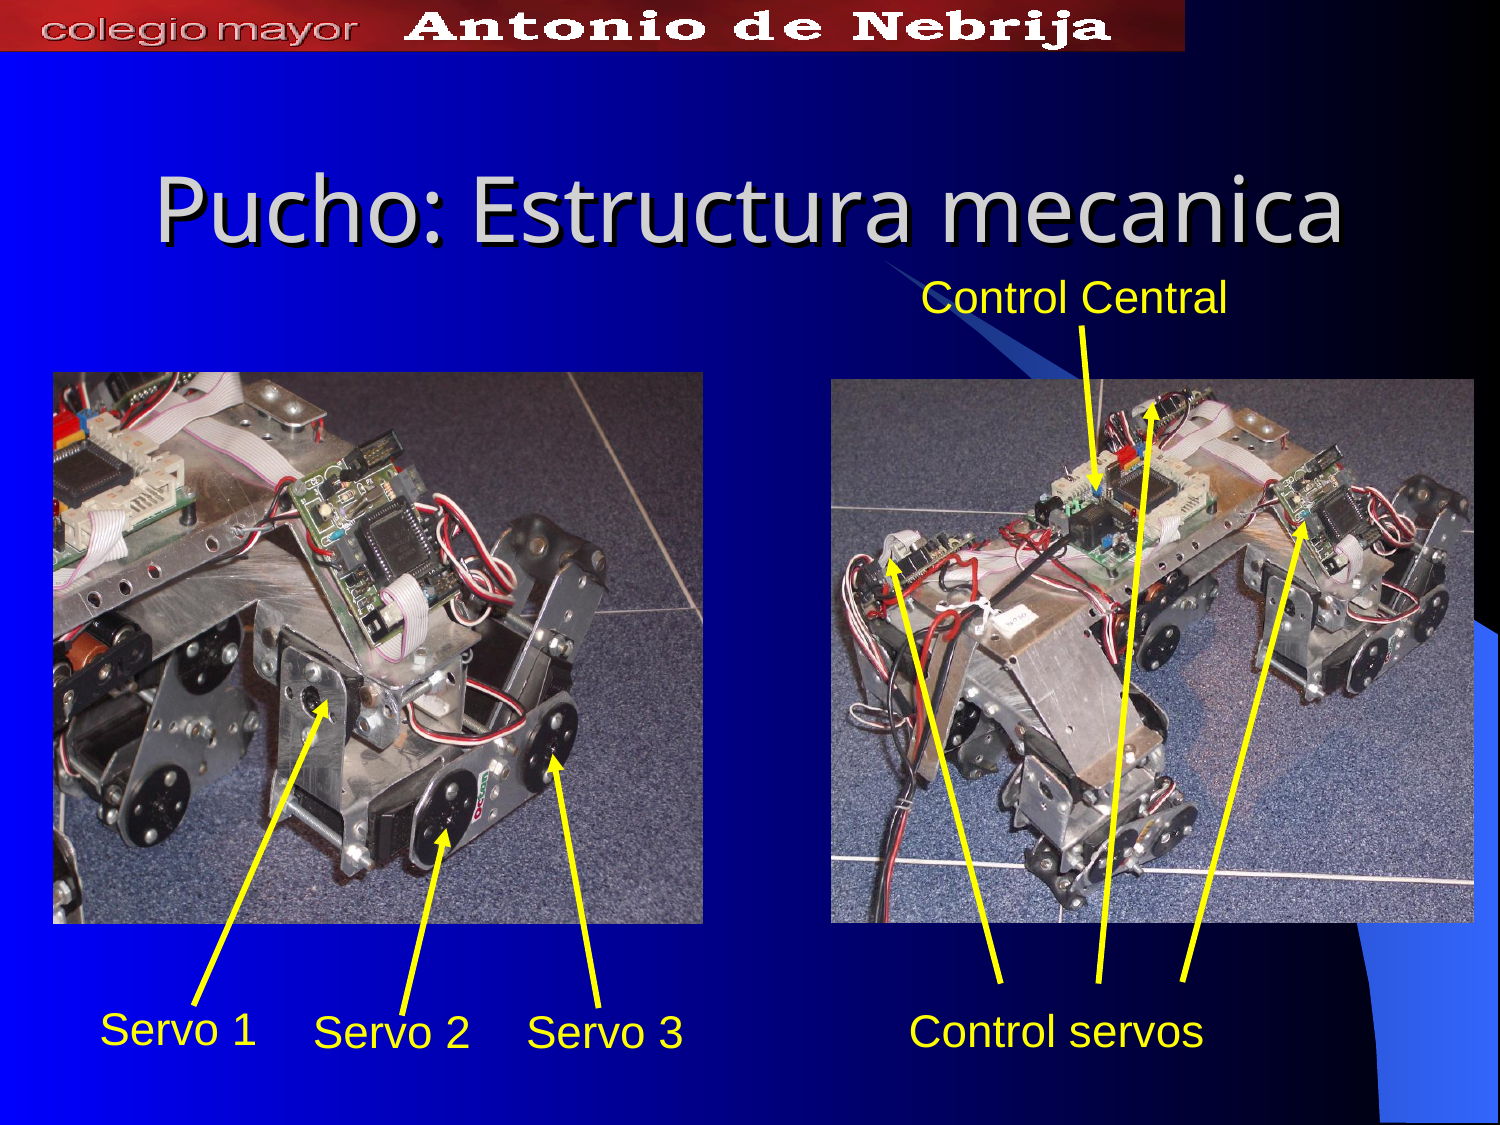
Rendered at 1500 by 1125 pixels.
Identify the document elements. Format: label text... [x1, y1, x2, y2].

picture [0, 0, 1185, 52]
picture [831, 379, 1474, 923]
text_box Servo 1 [99, 997, 278, 1067]
title Pucho: Estructura mecanica [0, 113, 1500, 302]
text_box Servo 2 [312, 1000, 491, 1070]
text_box Servo 3 [526, 1000, 703, 1070]
picture [53, 372, 703, 924]
text_box Control Central [920, 265, 1278, 324]
text_box Control servos [908, 998, 1237, 1057]
